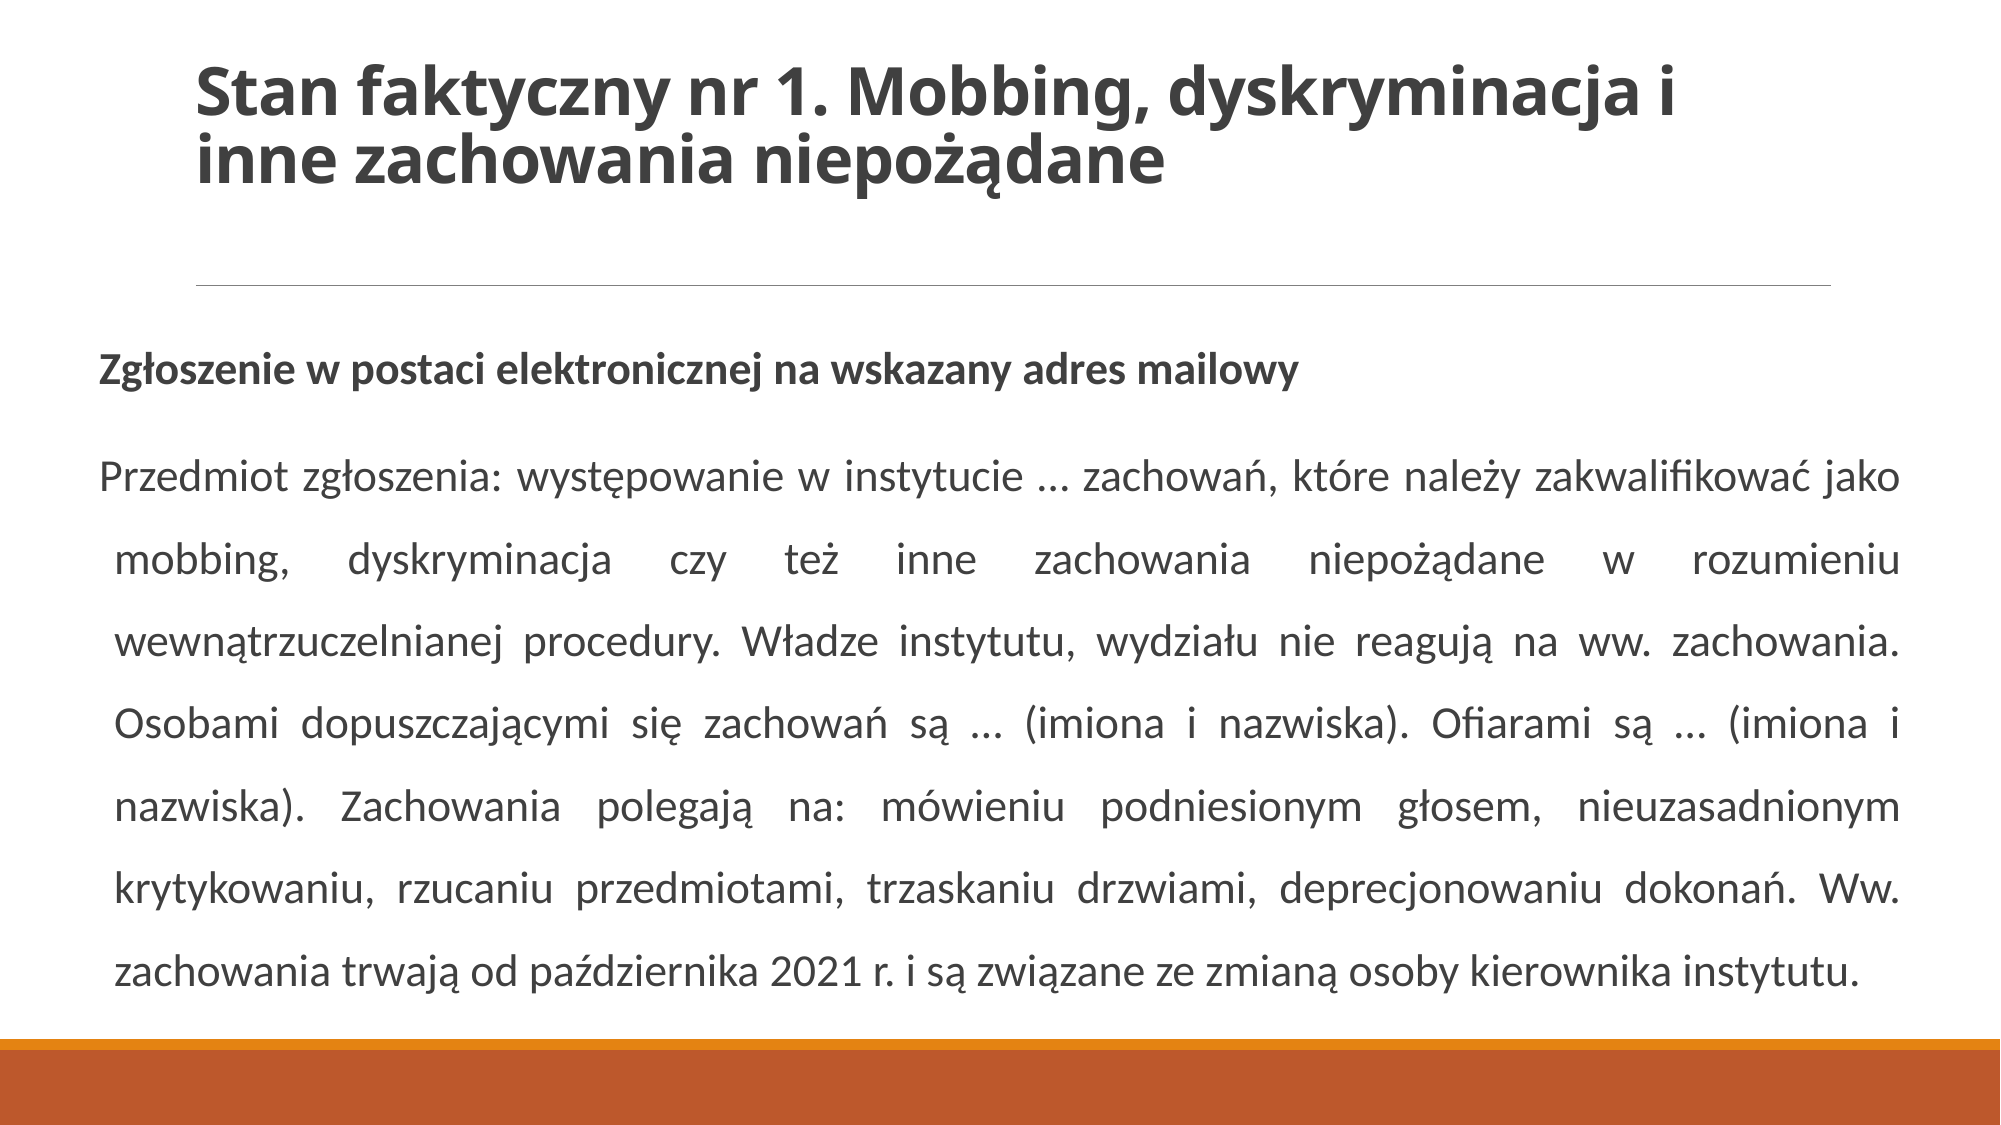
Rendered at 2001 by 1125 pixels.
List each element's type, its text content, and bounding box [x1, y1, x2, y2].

title Stan faktyczny nr 1. Mobbing, dyskryminacja i inne zachowania niepożądane [180, 47, 1831, 286]
list Zgłoszenie w postaci elektronicznej na wskazany adres mailowy Przedmiot zgłoszenia: występowanie w instytucie … zachowań, które należy zakwalifikować jako mobbing, dyskryminacja czy też inne zachowania niepożądane w rozumieniu wewnątrzuczelnianej procedury. Władze instytutu, wydziału nie reagują na ww. zachowania. Osobami dopuszczającymi się zachowań są … (imiona i nazwiska). Ofiarami są … (imiona i nazwiska). Zachowania polegają na: mówieniu podniesionym głosem, nieuzasadnionym krytykowaniu, rzucaniu przedmiotami, trzaskaniu drzwiami, deprecjonowaniu dokonań. Ww. zachowania trwają od października 2021 r. i są związane ze zmianą osoby kierownika instytutu. [84, 303, 1903, 1024]
